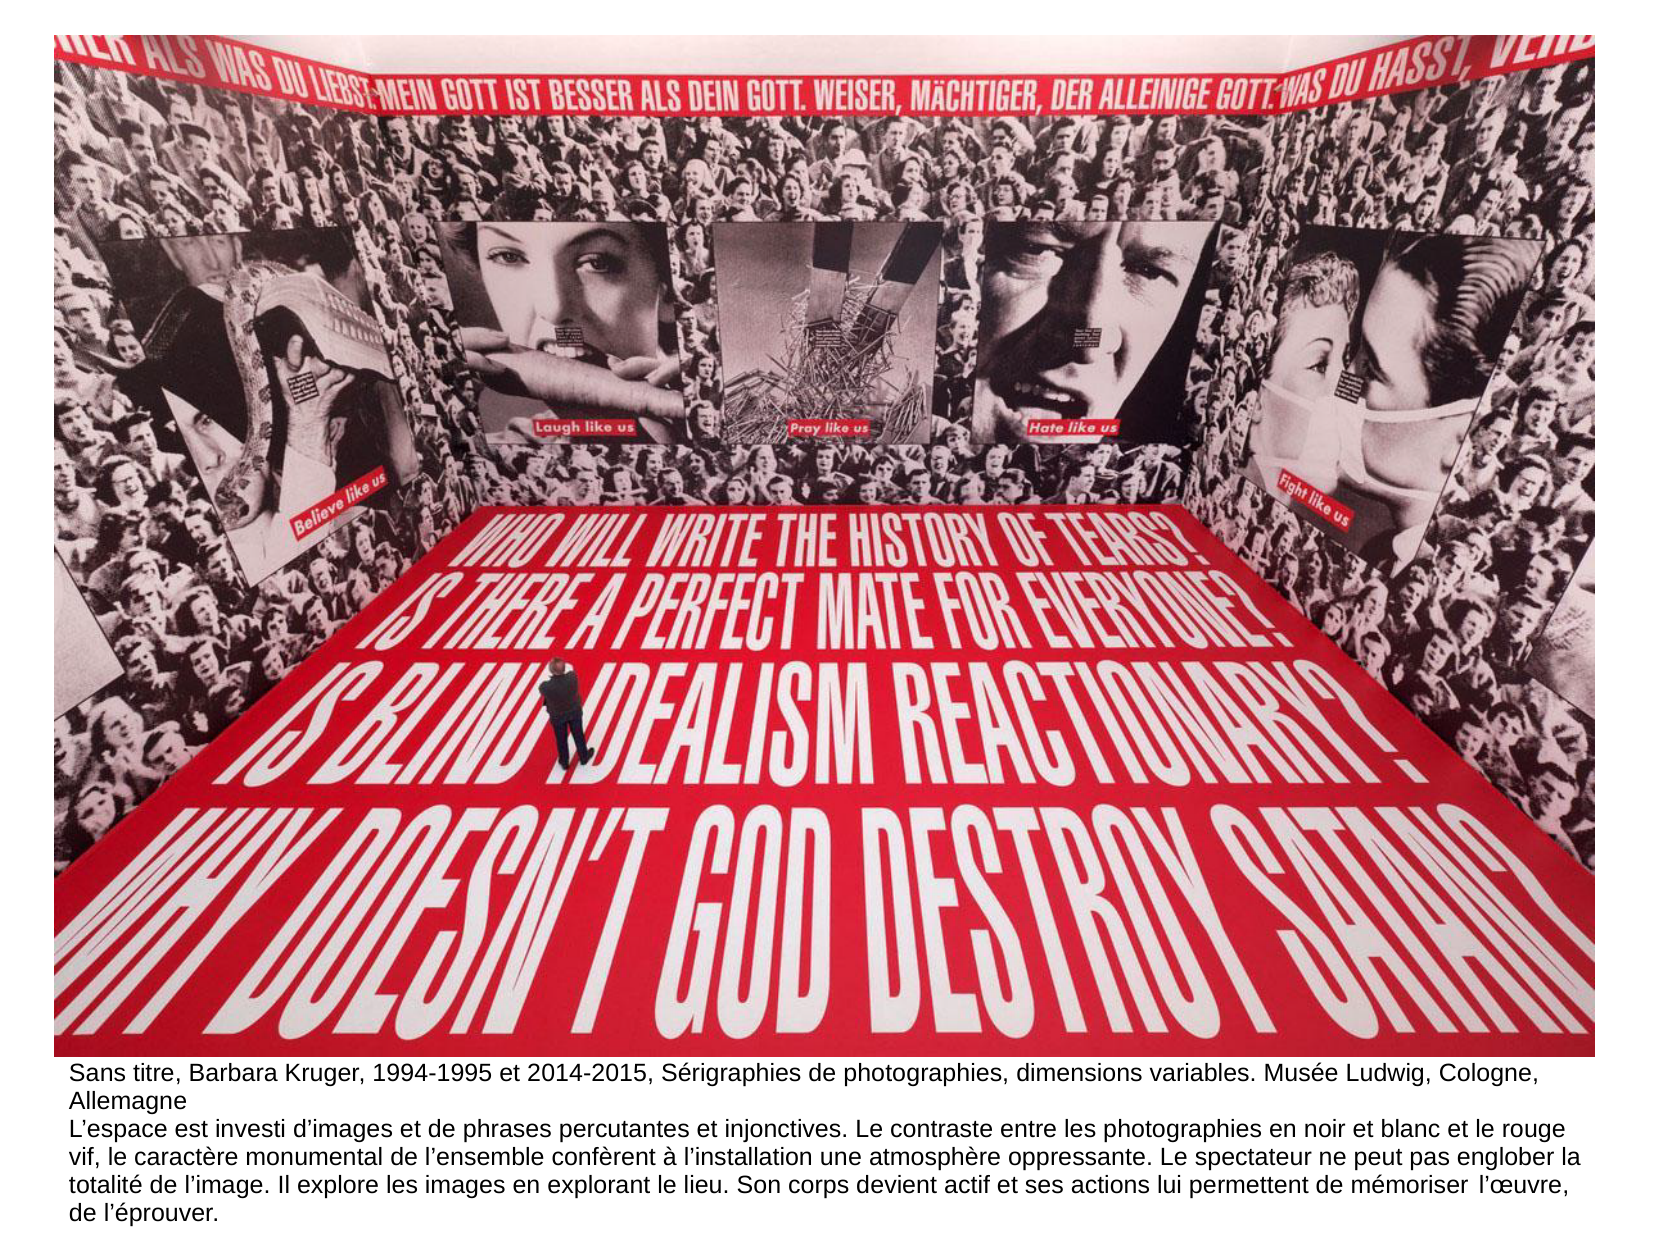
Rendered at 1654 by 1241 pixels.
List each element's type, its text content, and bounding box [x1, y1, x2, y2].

picture [54, 35, 1595, 1051]
text_box Sans titre, Barbara Kruger, 1994-1995 et 2014-2015, Sérigraphies de photographies, dimensions variables. Musée Ludwig, Cologne, Allemagne L’espace est investi d’images et de phrases percutantes et injonctives. Le contraste entre les photographies en noir et blanc et le rouge vif, le caractère monumental de l’ensemble confèrent à l’installation une atmosphère oppressante. Le spectateur ne peut pas englober la totalité de l’image. Il explore les images en explorant le lieu. Son corps devient actif et ses actions lui permettent de mémoriser l’œuvre, de l’éprouver. [54, 1051, 1602, 1241]
